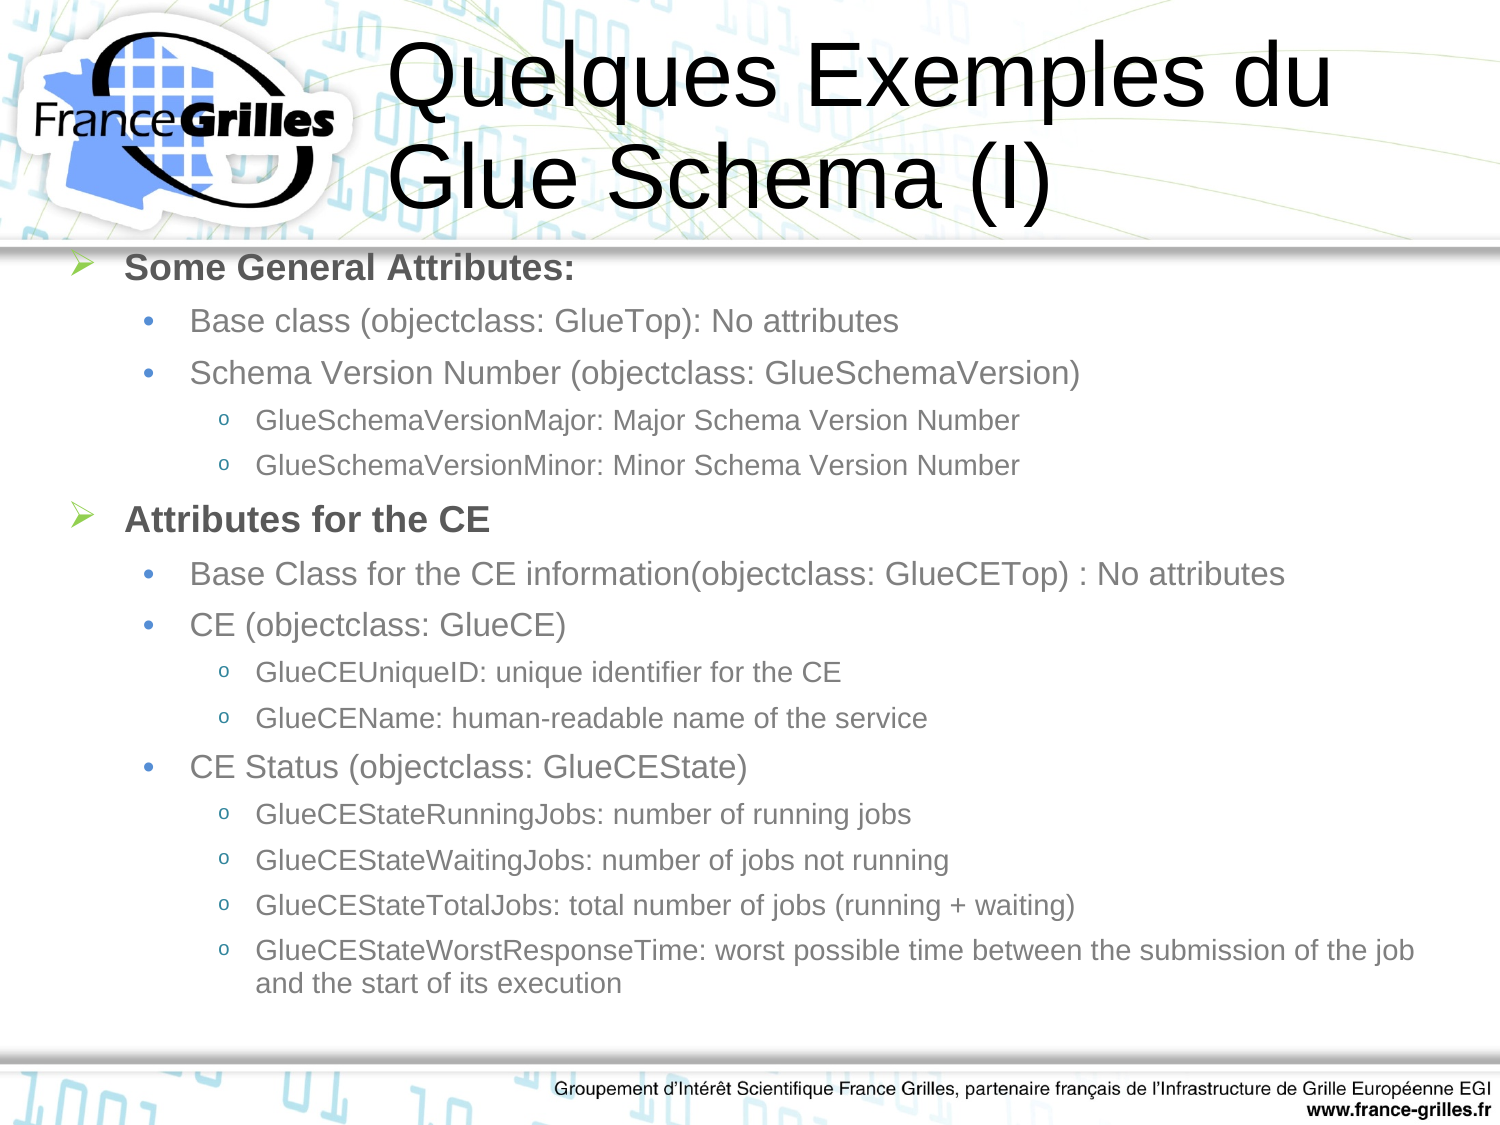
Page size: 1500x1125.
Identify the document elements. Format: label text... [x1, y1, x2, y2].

title Quelques Exemples du Glue Schema (I) [372, 4, 1459, 238]
picture [0, 0, 1500, 1125]
list Some General Attributes: Base class (objectclass: GlueTop): No attributes Schema Version Number (objectclass: GlueSchemaVersion) GlueSchemaVersionMajor: Major Schema Version Number GlueSchemaVersionMinor: Minor Schema Version Number Attributes for the CE Base Class for the CE information(objectclass: GlueCETop) : No attributes CE (objectclass: GlueCE) GlueCEUniqueID: unique identifier for the CE GlueCEName: human-readable name of the service CE Status (objectclass: GlueCEState) GlueCEStateRunningJobs: number of running jobs GlueCEStateWaitingJobs: number of jobs not running GlueCEStateTotalJobs: total number of jobs (running + waiting) GlueCEStateWorstResponseTime: worst possible time between the submission of the job and the start of its execution [53, 238, 1459, 1076]
